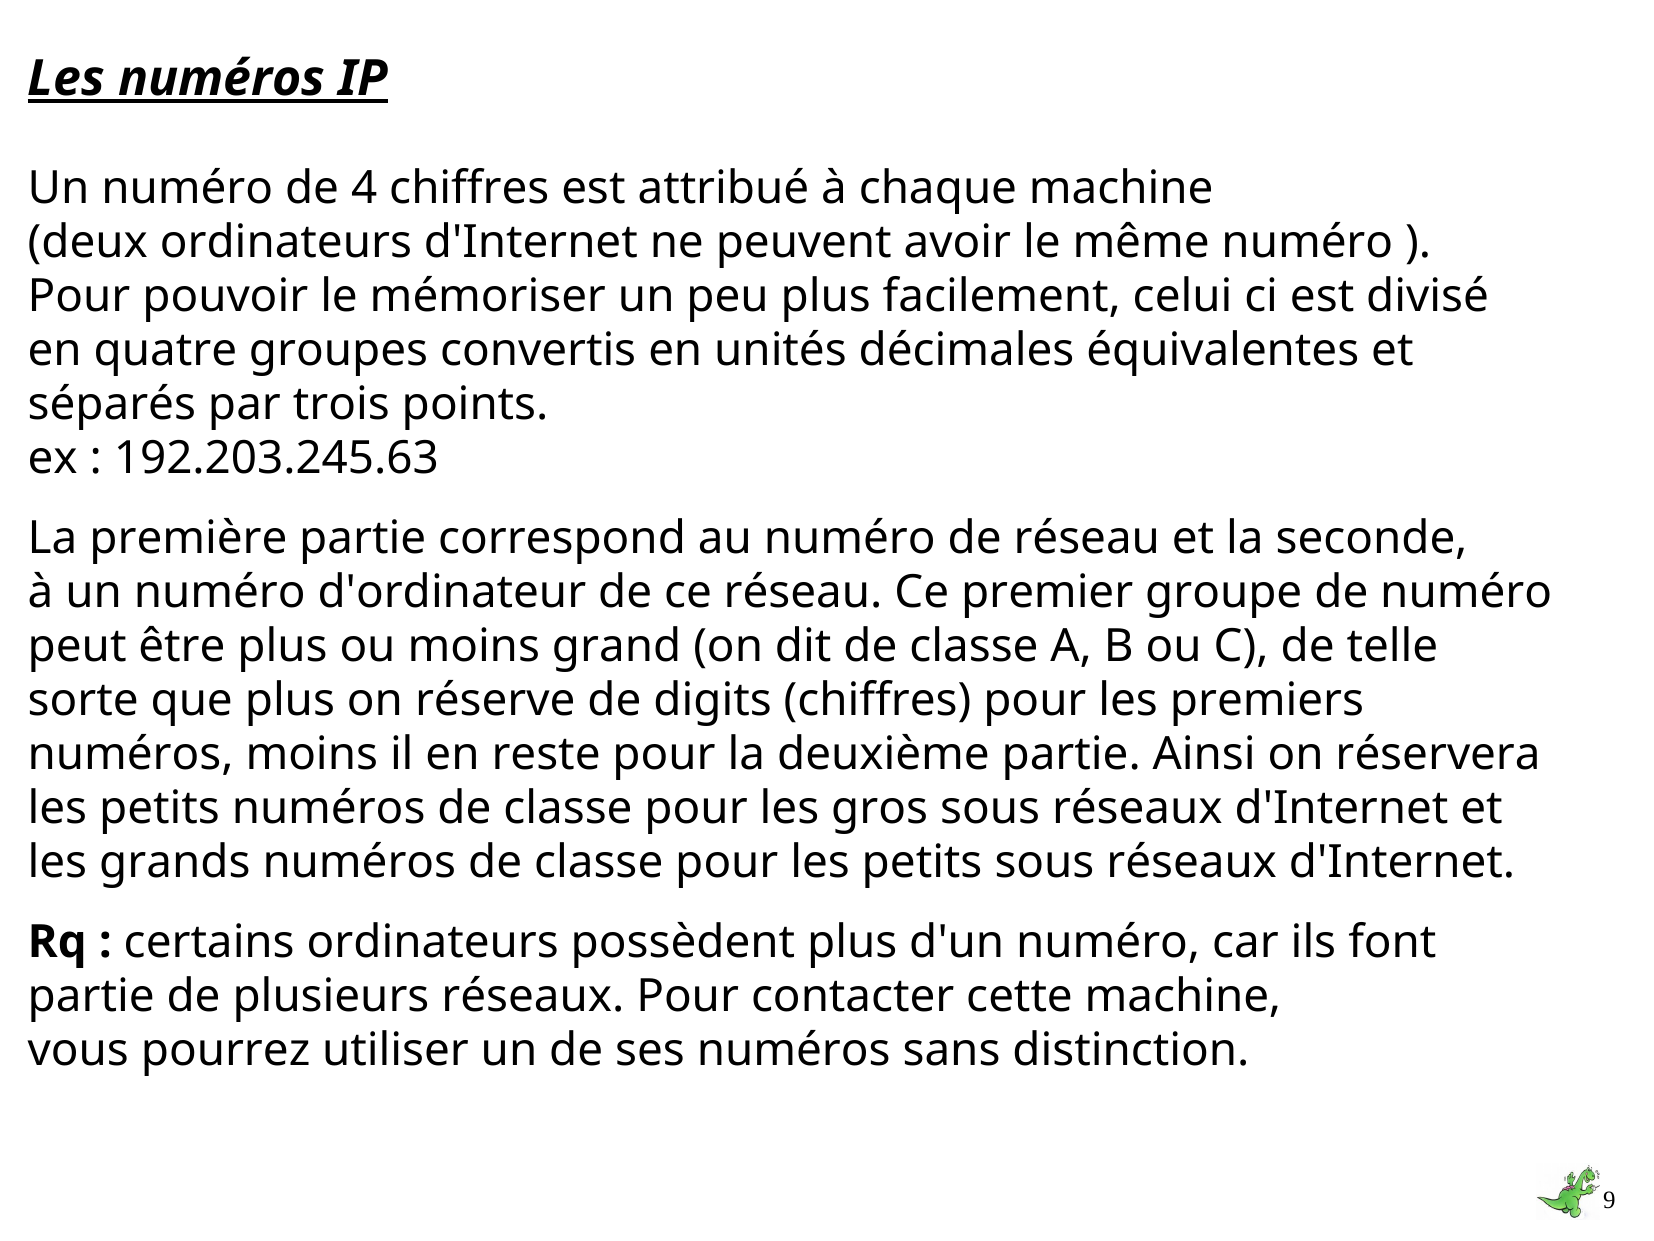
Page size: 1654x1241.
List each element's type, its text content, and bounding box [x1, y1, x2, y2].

picture [1536, 1163, 1600, 1220]
text_box 9 [1603, 1186, 1632, 1214]
text_box Les numéros IP Un numéro de 4 chiffres est attribué à chaque machine (deux ordinateurs d'Internet ne peuvent avoir le même numéro ). Pour pouvoir le mémoriser un peu plus facilement, celui ci est divisé en quatre groupes convertis en unités décimales équivalentes et séparés par trois points. ex : 192.203.245.63 La première partie correspond au numéro de réseau et la seconde, à un numéro d'ordinateur de ce réseau. Ce premier groupe de numéro peut être plus ou moins grand (on dit de classe A, B ou C), de telle sorte que plus on réserve de digits (chiffres) pour les premiers numéros, moins il en reste pour la deuxième partie. Ainsi on réservera les petits numéros de classe pour les gros sous réseaux d'Internet et les grands numéros de classe pour les petits sous réseaux d'Internet. Rq : certains ordinateurs possèdent plus d'un numéro, car ils font partie de plusieurs réseaux. Pour contacter cette machine, vous pourrez utiliser un de ses numéros sans distinction. [12, 64, 1654, 1101]
